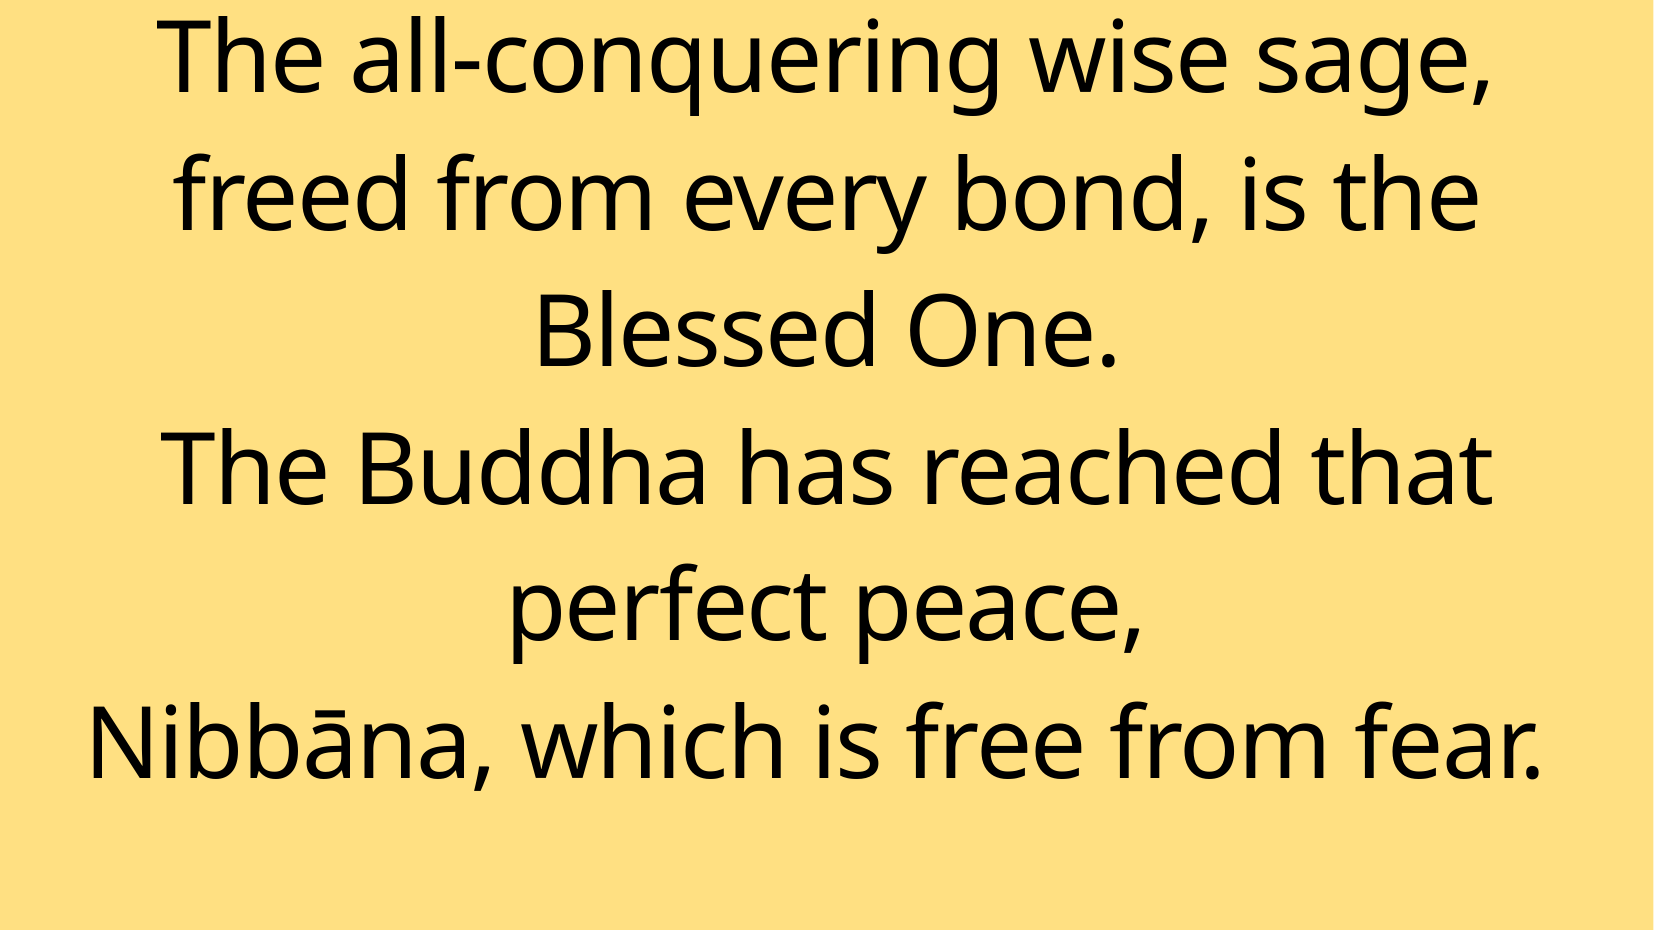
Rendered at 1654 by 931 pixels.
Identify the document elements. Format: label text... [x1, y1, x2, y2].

subtitle The all-conquering wise sage, freed from every bond, is the Blessed One. The Buddha has reached that perfect peace, Nibbāna, which is free from fear. [82, 0, 1571, 931]
